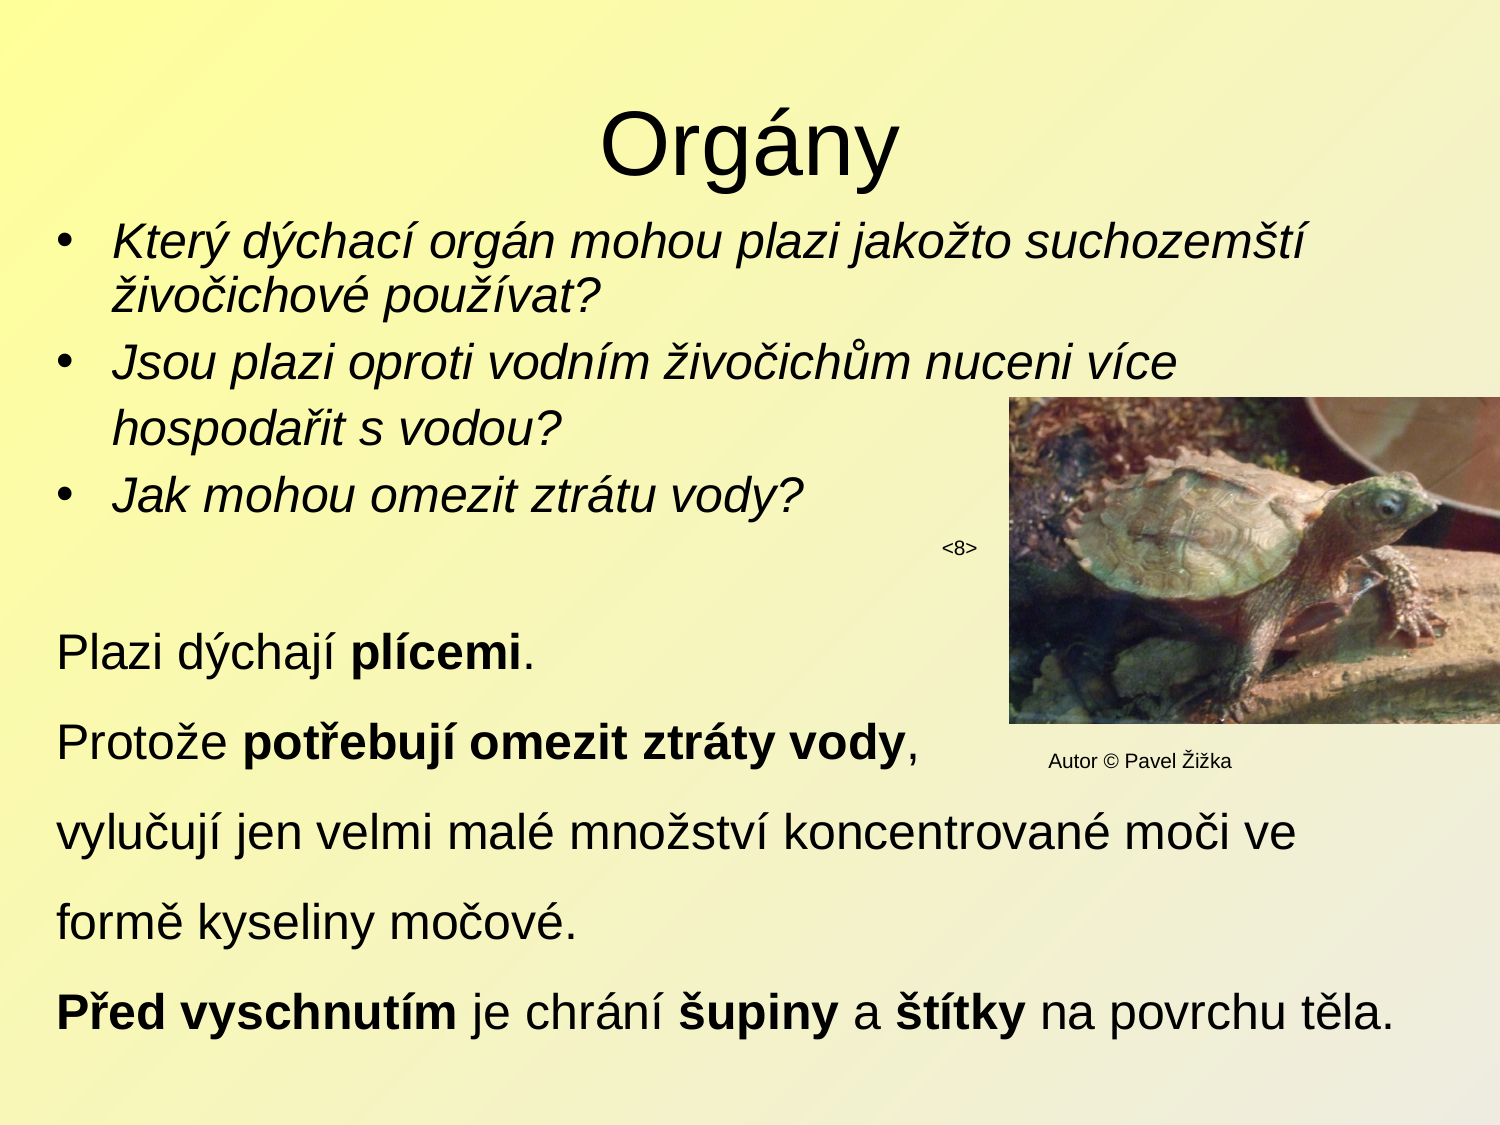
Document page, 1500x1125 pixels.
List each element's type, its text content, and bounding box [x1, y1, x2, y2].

list Který dýchací orgán mohou plazi jakožto suchozemští živočichové používat? Jsou plazi oproti vodním živočichům nuceni více hospodařit s vodou? Jak mohou omezit ztrátu vody? Plazi dýchají plícemi. Protože potřebují omezit ztráty vody, vylučují jen velmi malé množství koncentrované moči ve formě kyseliny močové. Před vyschnutím je chrání šupiny a štítky na povrchu těla. [41, 208, 1471, 1114]
text_box <8> [927, 527, 1004, 568]
picture [1009, 397, 1500, 724]
text_box Autor © Pavel Žižka [1033, 739, 1447, 781]
title Orgány [75, 45, 1426, 208]
